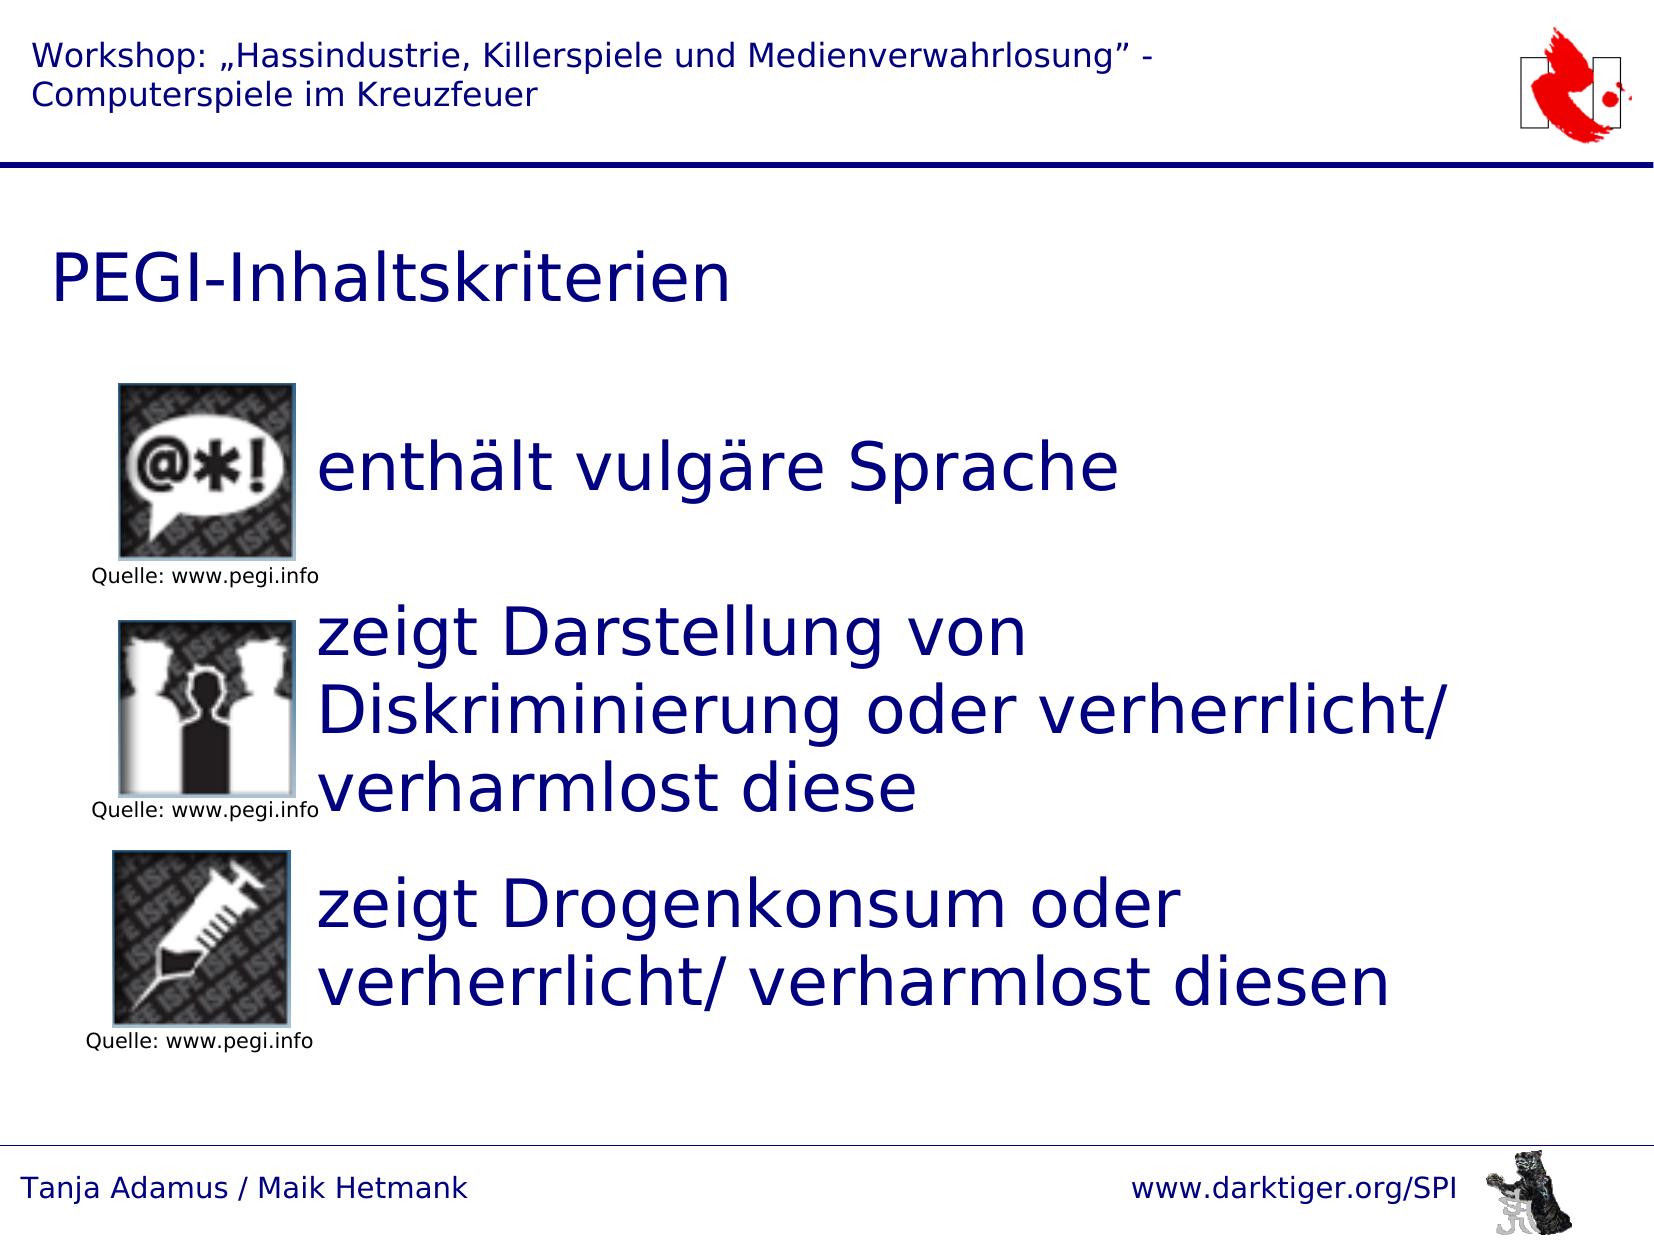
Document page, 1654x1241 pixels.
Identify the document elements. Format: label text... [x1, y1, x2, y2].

text_box Quelle: www.pegi.info [76, 791, 301, 831]
picture [1486, 1150, 1572, 1235]
text_box enthält vulgäre Sprache [301, 421, 1595, 514]
picture [118, 383, 296, 562]
picture [112, 850, 291, 1021]
text_box Workshop: „Hassindustrie, Killerspiele und Medienverwahrlosung” - Computerspiele im Kreuzfeuer [16, 29, 1418, 178]
text_box zeigt Drogenkonsum oder verherrlicht/ verharmlost diesen [301, 858, 1595, 1029]
text_box PEGI-Inhaltskriterien [35, 232, 1565, 325]
picture [118, 620, 296, 791]
text_box zeigt Darstellung von Diskriminierung oder verherrlicht/ verharmlost diese [301, 586, 1595, 835]
text_box Quelle: www.pegi.info [76, 557, 335, 597]
picture [1503, 16, 1632, 148]
text_box Quelle: www.pegi.info [70, 1021, 329, 1061]
